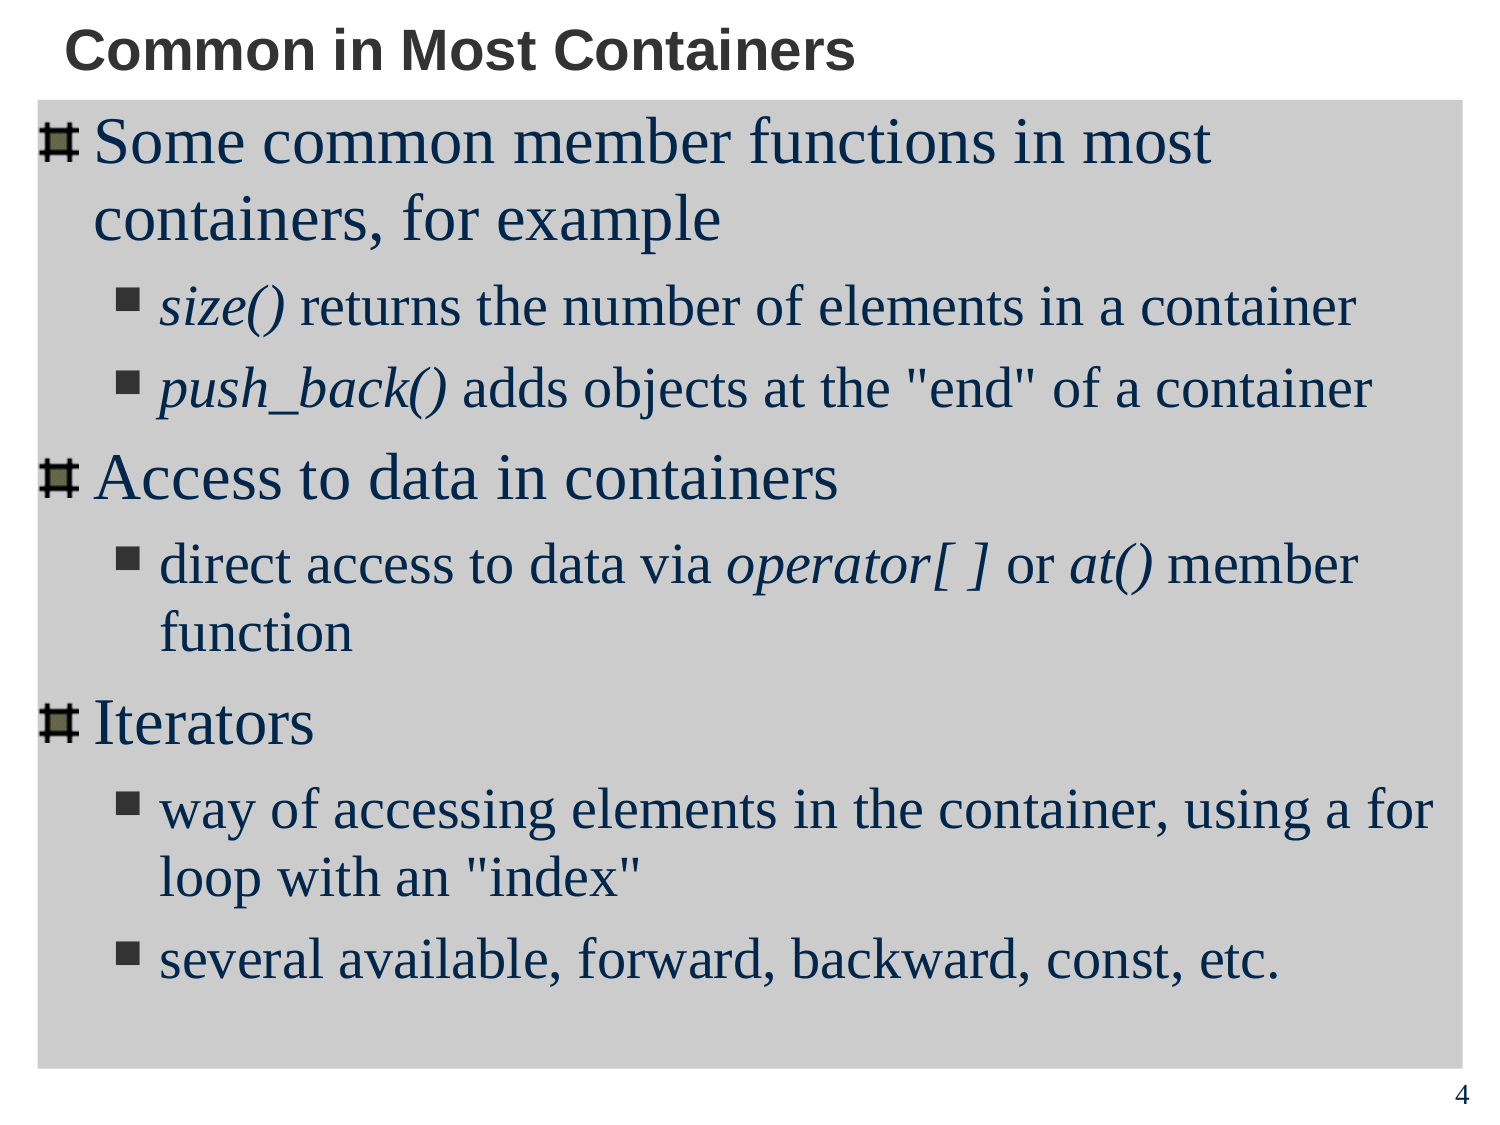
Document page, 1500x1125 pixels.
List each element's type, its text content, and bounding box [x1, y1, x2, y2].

title Common in Most Containers [50, 0, 1450, 91]
list Some common member functions in most containers, for example size() returns the number of elements in a container push_back() adds objects at the "end" of a container Access to data in containers direct access to data via operator[ ] or at() member function Iterators way of accessing elements in the container, using a for loop with an "index" several available, forward, backward, const, etc. [37, 99, 1463, 1069]
